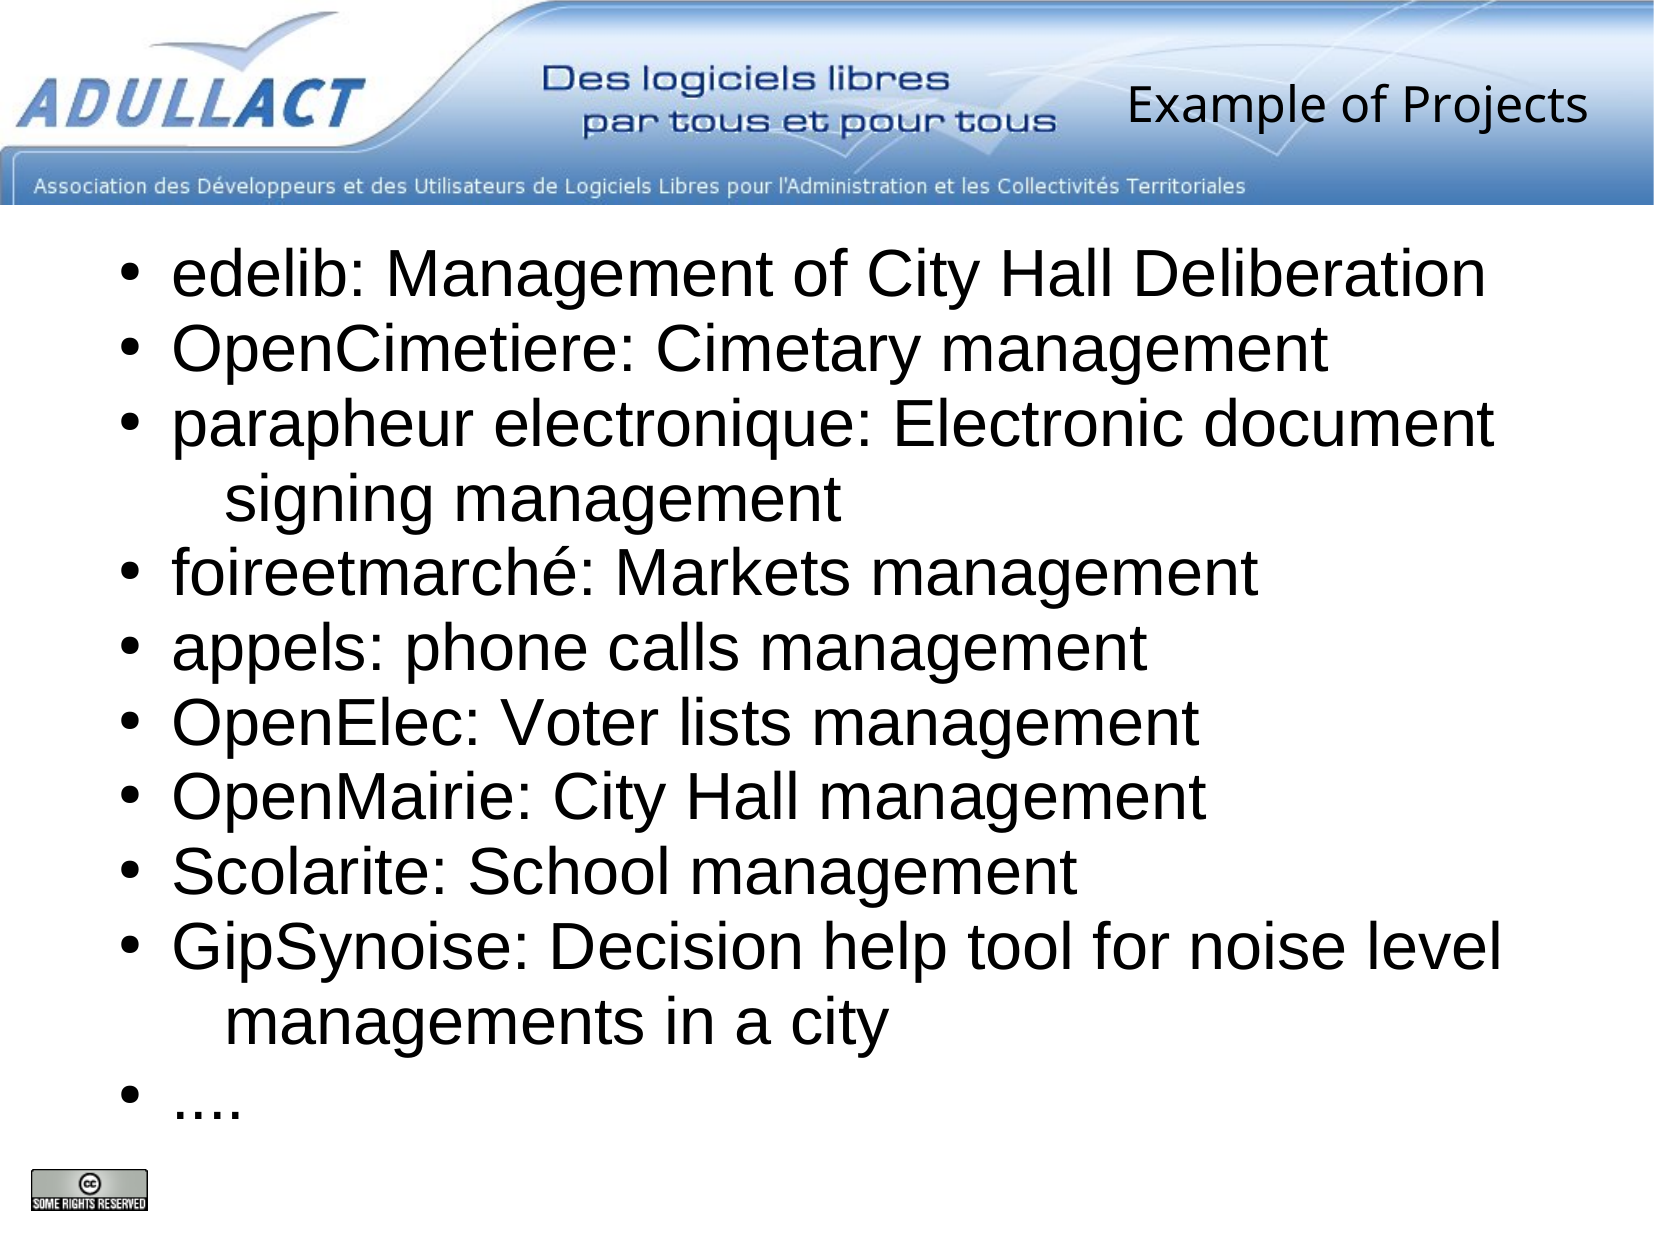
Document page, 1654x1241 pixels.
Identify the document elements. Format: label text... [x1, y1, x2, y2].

picture [0, 0, 1654, 205]
title Example of Projects [1092, 29, 1625, 178]
list edelib: Management of City Hall Deliberation OpenCimetiere: Cimetary management parapheur electronique: Electronic document signing management foireetmarché: Markets management appels: phone calls management OpenElec: Voter lists management OpenMairie: City Hall management Scolarite: School management GipSynoise: Decision help tool for noise level managements in a city .... [82, 236, 1571, 1134]
picture [31, 1169, 148, 1211]
